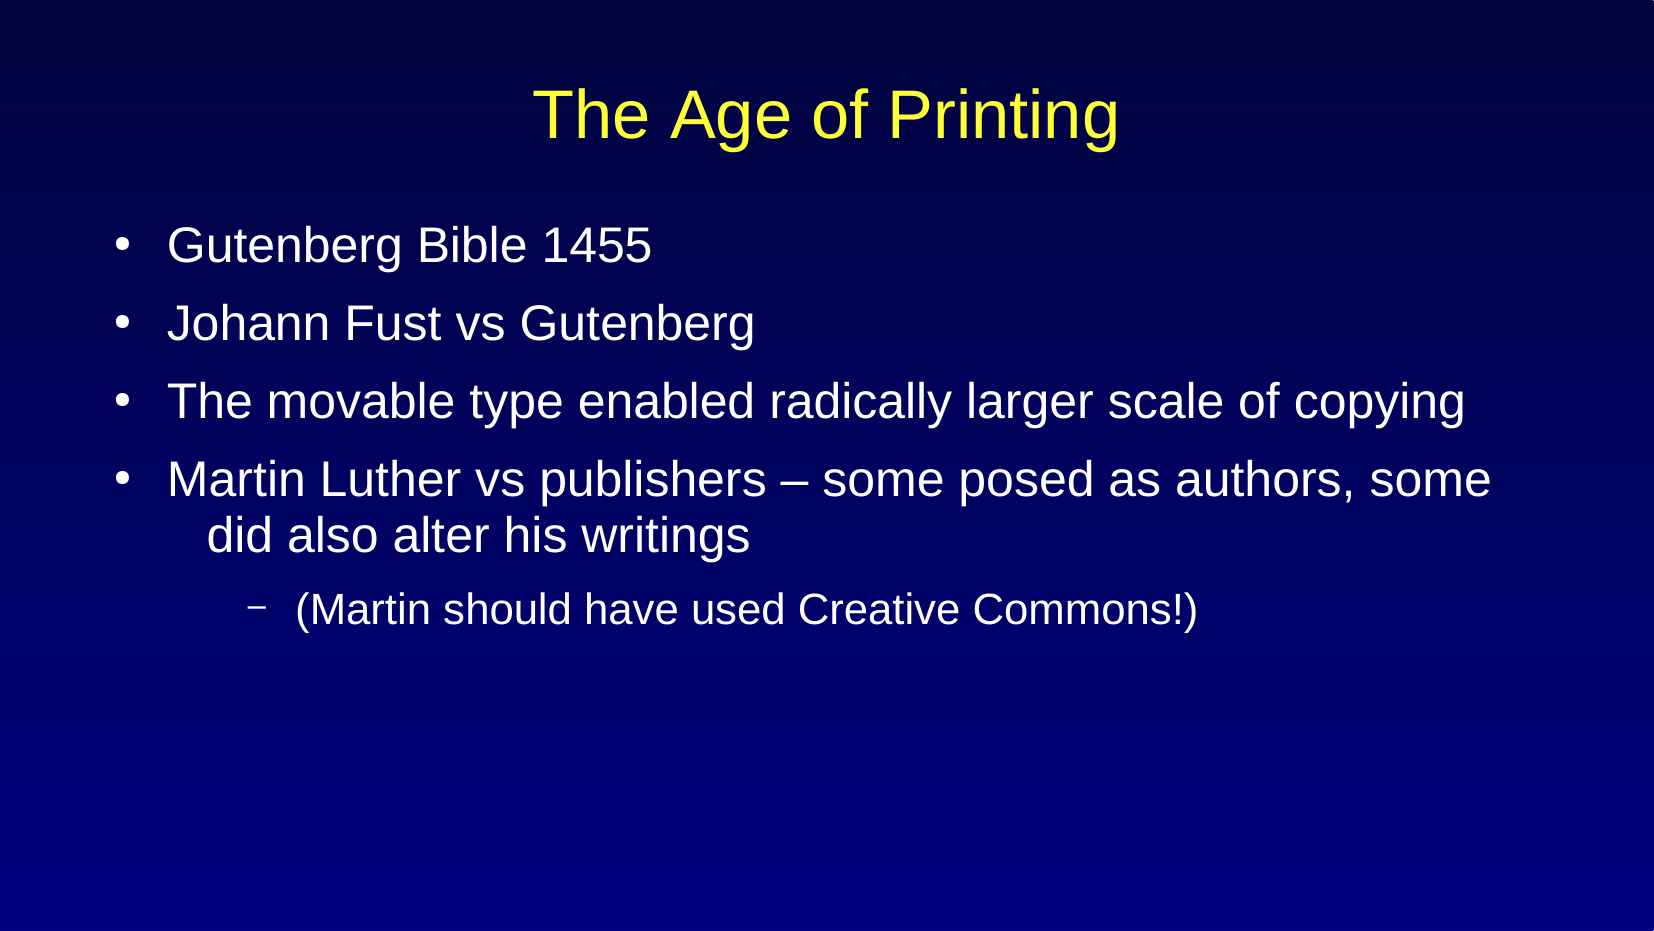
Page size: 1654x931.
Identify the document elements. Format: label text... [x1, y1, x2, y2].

list Gutenberg Bible 1455 Johann Fust vs Gutenberg The movable type enabled radically larger scale of copying Martin Luther vs publishers – some posed as authors, some did also alter his writings (Martin should have used Creative Commons!) [82, 217, 1571, 758]
title The Age of Printing [82, 37, 1571, 193]
